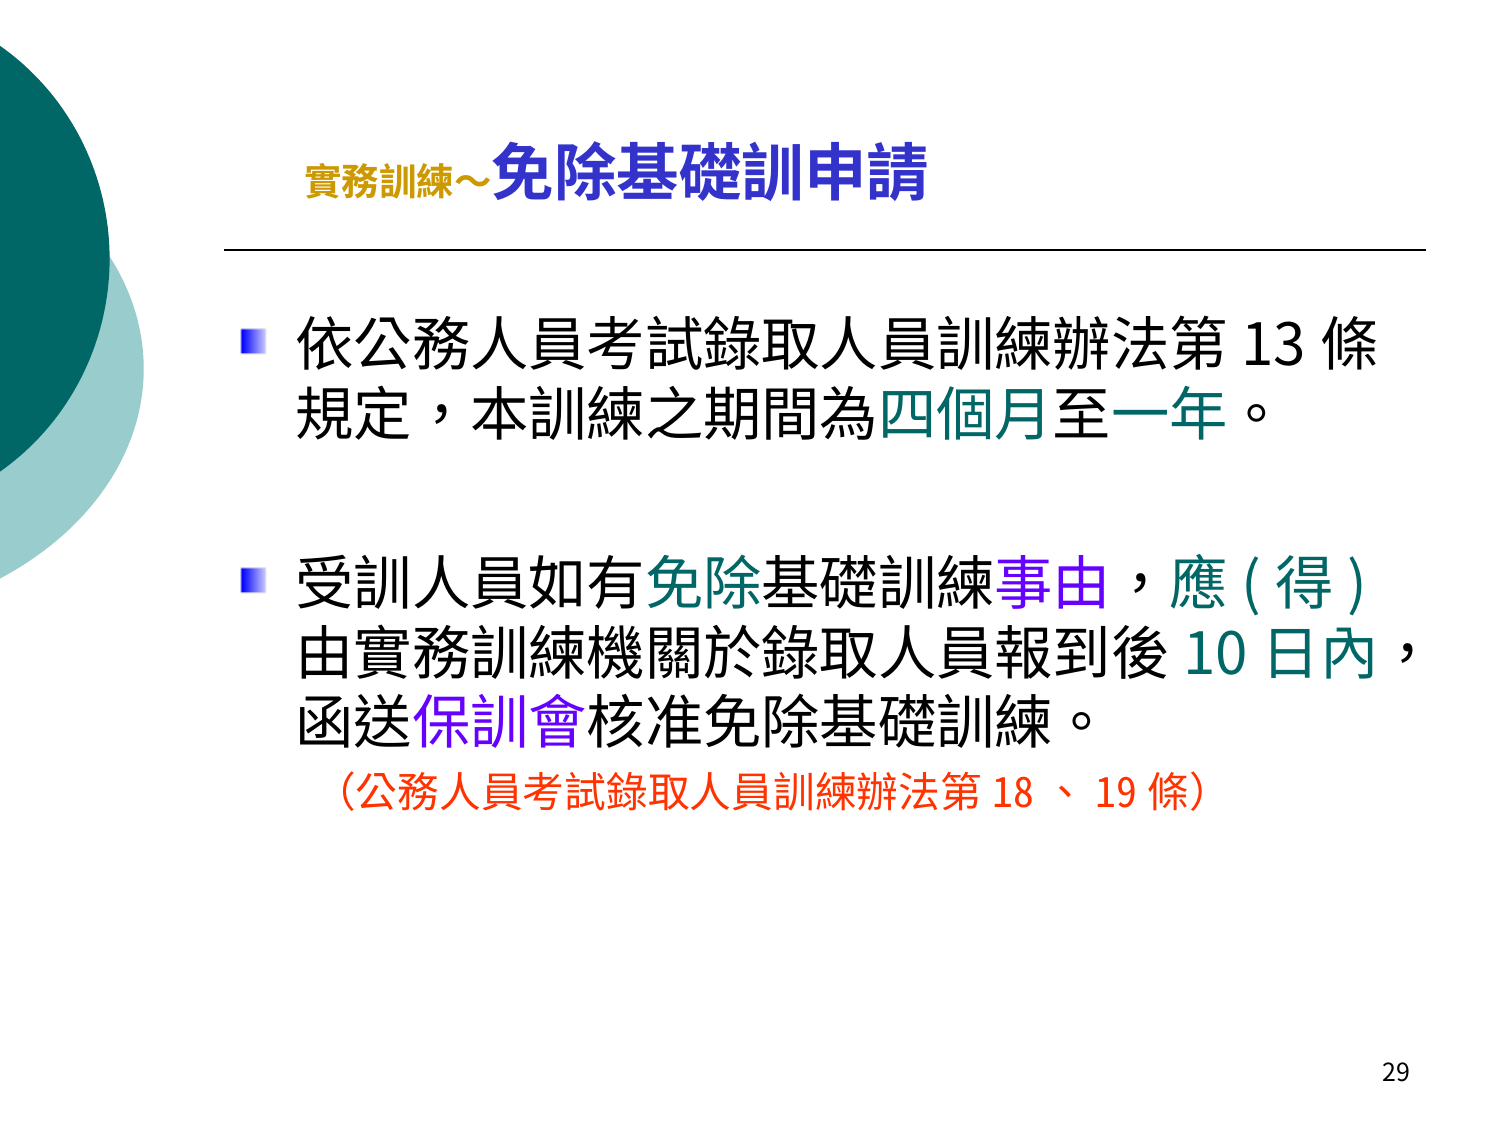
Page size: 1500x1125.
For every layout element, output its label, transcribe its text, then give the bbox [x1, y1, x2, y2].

list 依公務人員考試錄取人員訓練辦法第13條規定，本訓練之期間為四個月至一年。 受訓人員如有免除基礎訓練事由，應(得)由實務訓練機關於錄取人員報到後10日內，函送保訓會核准免除基礎訓練。 （公務人員考試錄取人員訓練辦法第18、19條） [224, 299, 1425, 975]
text_box 實務訓練～免除基礎訓申請 [289, 125, 1046, 216]
